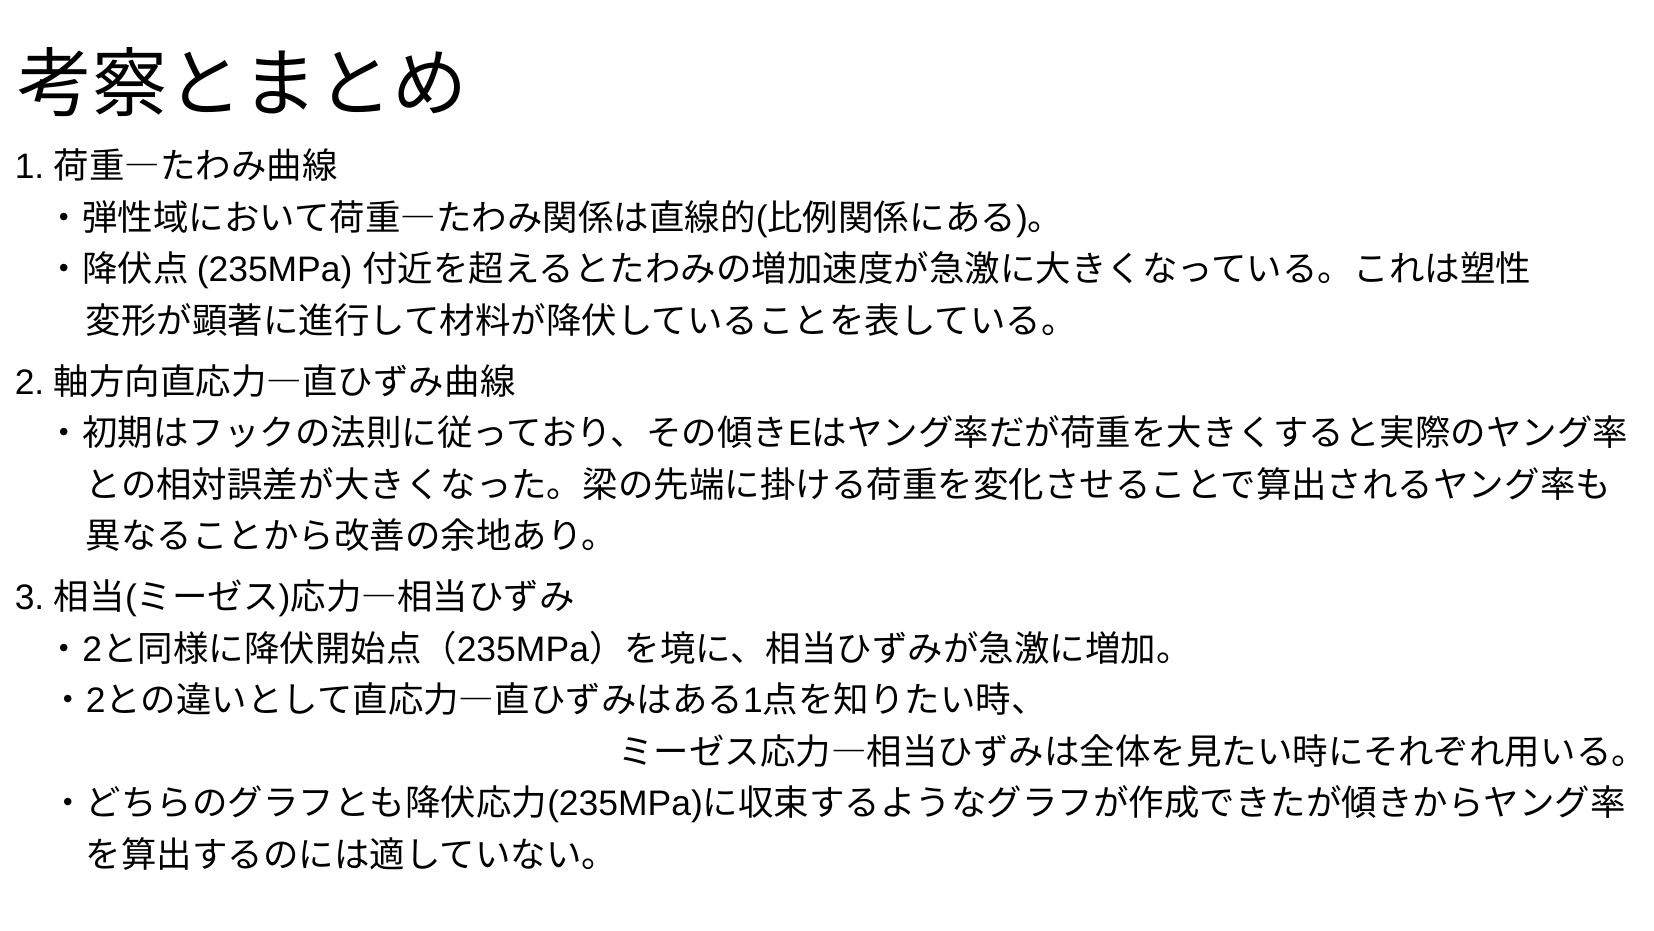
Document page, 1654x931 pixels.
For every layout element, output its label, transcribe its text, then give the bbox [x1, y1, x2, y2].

title 考察とまとめ [17, 0, 1560, 129]
text_box 1. 荷重―たわみ曲線 ・弾性域において荷重―たわみ関係は直線的(比例関係にある)。 ・降伏点 (235MPa) 付近を超えるとたわみの増加速度が急激に大きくなっている。これは塑性 変形が顕著に進行して材料が降伏していることを表している。 2. 軸方向直応力―直ひずみ曲線 ・初期はフックの法則に従っており、その傾きEはヤング率だが荷重を大きくすると実際のヤング率 との相対誤差が大きくなった。梁の先端に掛ける荷重を変化させることで算出されるヤング率も 異なることから改善の余地あり。 3. 相当(ミーゼス)応力―相当ひずみ ・2と同様に降伏開始点（235MPa）を境に、相当ひずみが急激に増加。 ・2との違いとして直応力―直ひずみはある1点を知りたい時、 ミーゼス応力―相当ひずみは全体を見たい時にそれぞれ用いる。 ・どちらのグラフとも降伏応力(235MPa)に収束するようなグラフが作成できたが傾きからヤング率 を算出するのには適していない。 [0, 129, 1654, 931]
